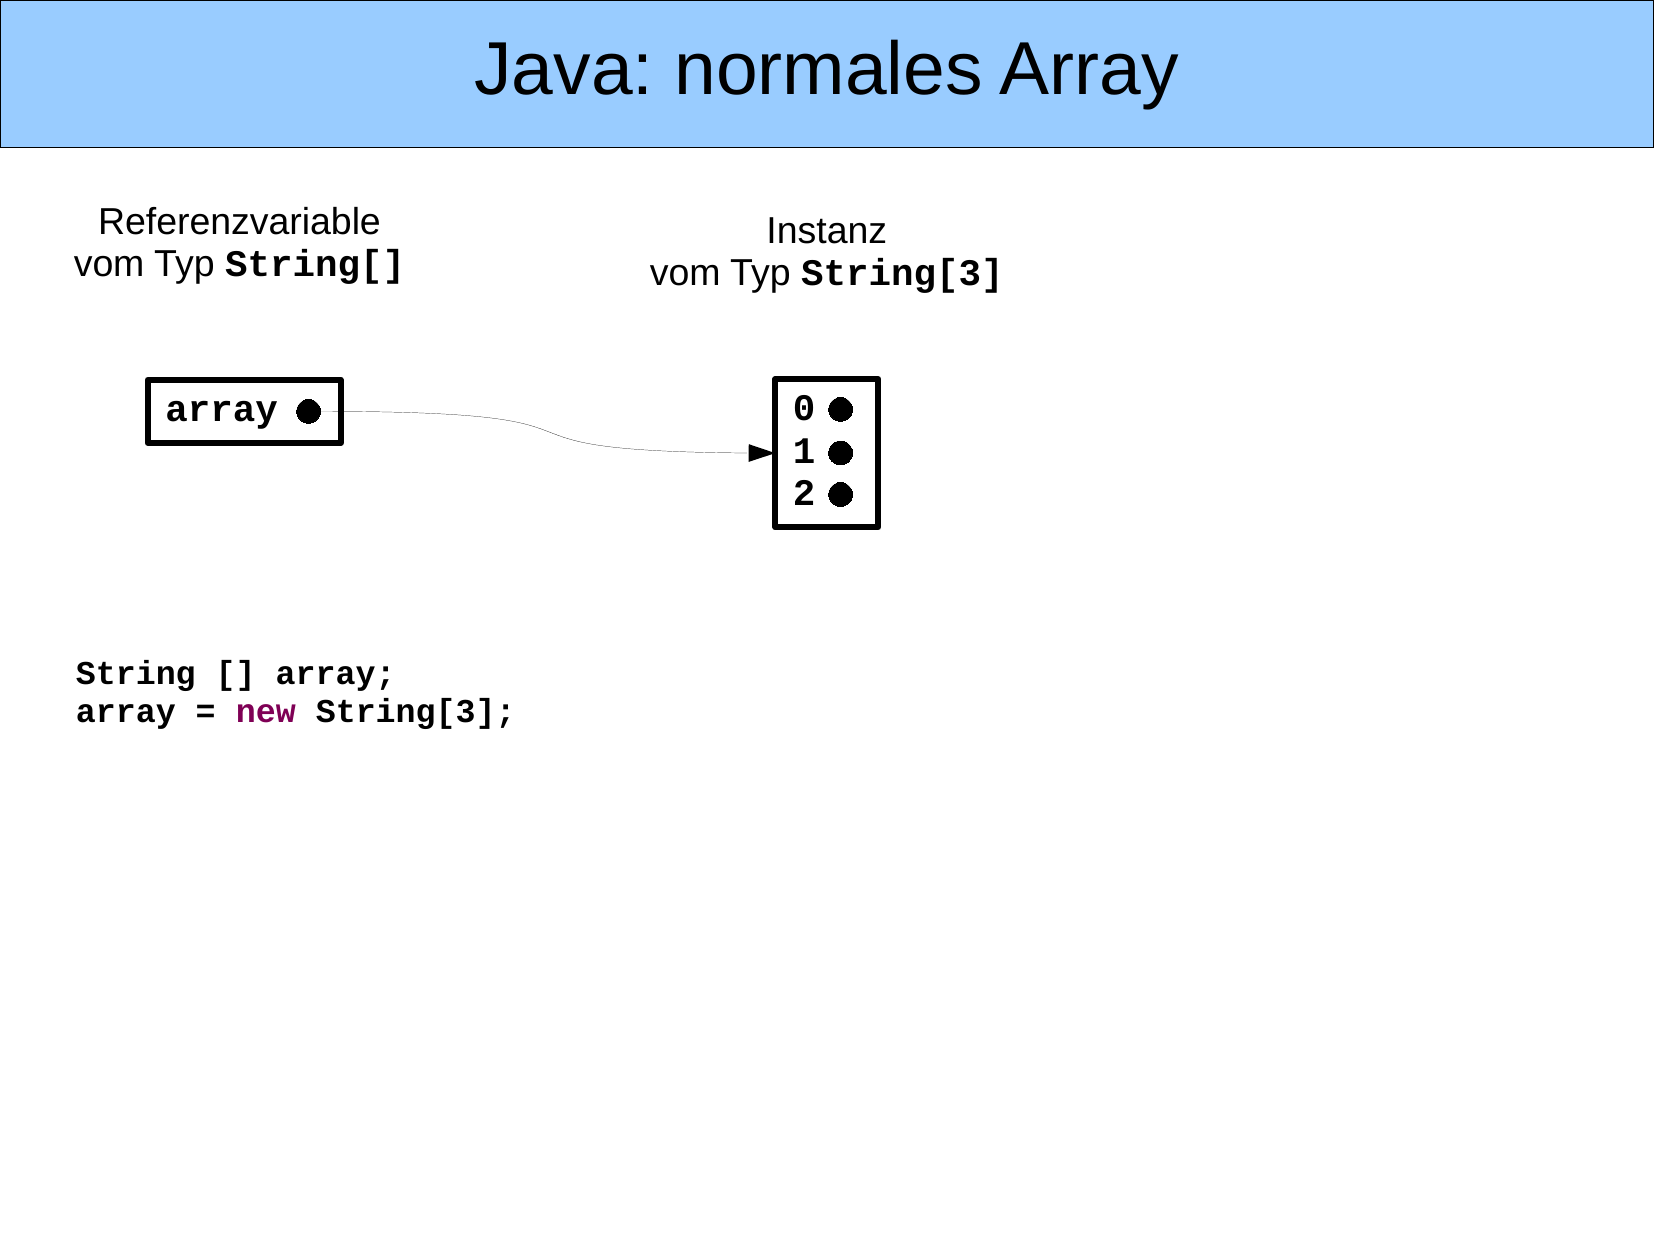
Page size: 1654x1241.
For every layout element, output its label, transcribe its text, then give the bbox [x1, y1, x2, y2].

text_box [296, 399, 321, 424]
text_box [828, 441, 853, 465]
text_box 0 1 2 [775, 379, 879, 528]
text_box [828, 482, 853, 507]
text_box Instanz vom Typ String[3] [635, 202, 1019, 305]
text_box array [147, 379, 341, 443]
text_box [828, 397, 853, 422]
text_box Referenzvariable vom Typ String[] [59, 193, 420, 296]
text_box Java: normales Array [459, 19, 1194, 119]
text_box [0, 0, 1654, 148]
text_box String [] array; array = new String[3]; [61, 649, 531, 815]
